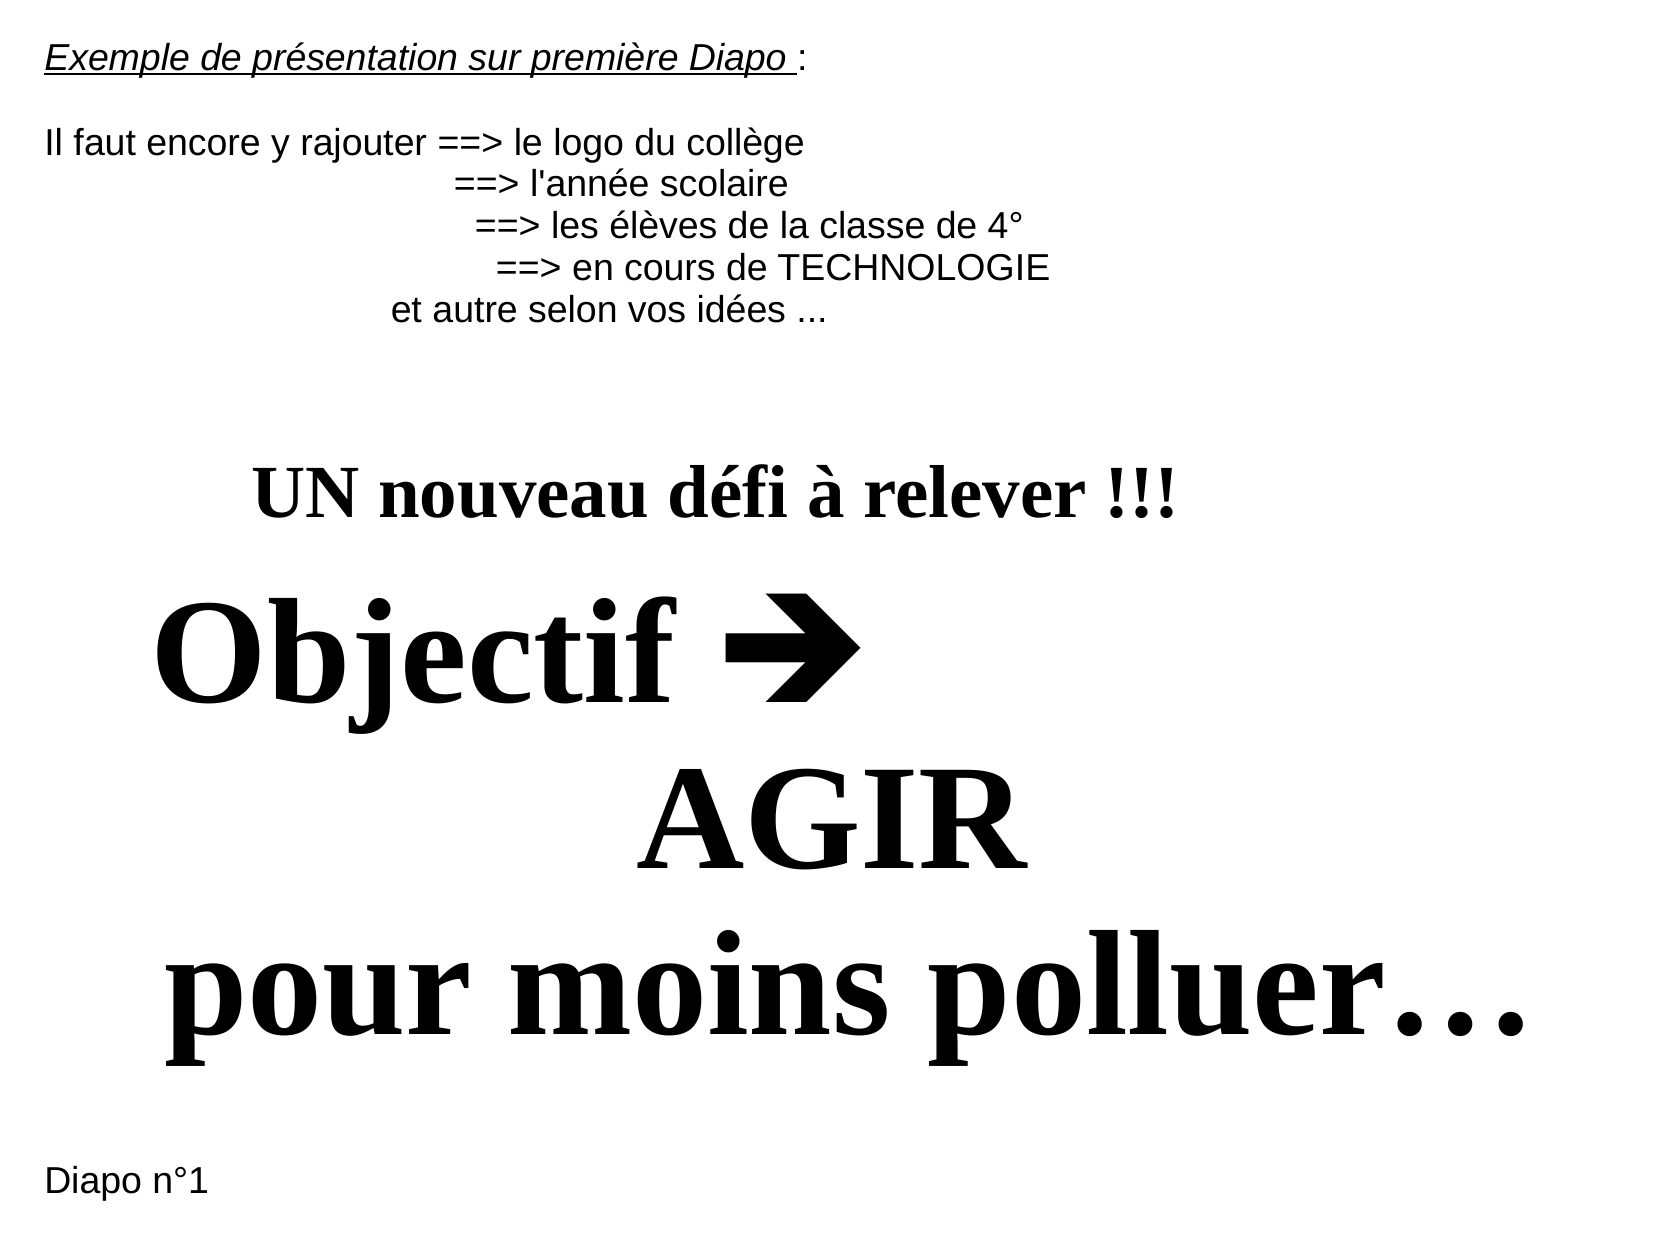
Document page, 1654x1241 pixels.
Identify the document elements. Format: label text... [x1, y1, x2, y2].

text_box Exemple de présentation sur première Diapo : Il faut encore y rajouter ==> le logo du collège ==> l'année scolaire ==> les élèves de la classe de 4° ==> en cours de TECHNOLOGIE et autre selon vos idées ... [29, 29, 1270, 381]
text_box Diapo n°1 [29, 1151, 650, 1209]
text_box UN nouveau défi à relever !!! [236, 442, 1477, 541]
text_box Objectif  AGIR pour moins polluer… [136, 561, 1565, 1076]
